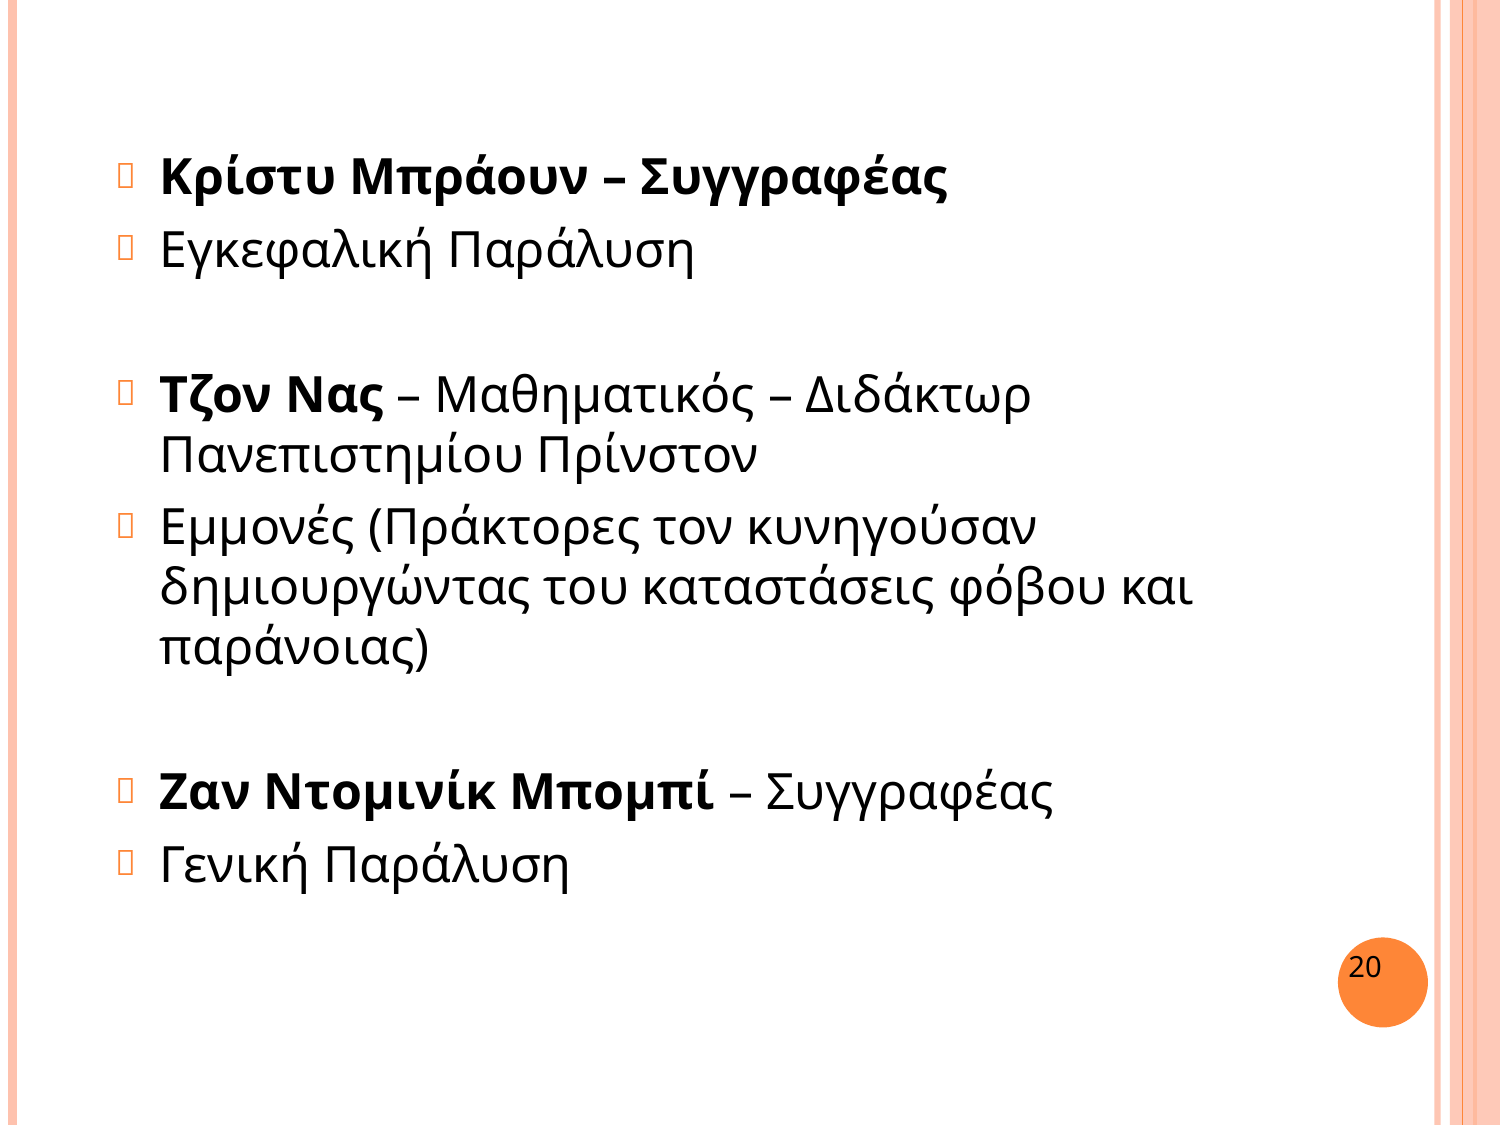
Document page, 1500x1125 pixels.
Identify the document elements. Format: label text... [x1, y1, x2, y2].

list Κρίστυ Μπράουν – Συγγραφέας Εγκεφαλική Παράλυση Τζον Νας – Μαθηματικός – Διδάκτωρ Πανεπιστημίου Πρίνστον Εμμονές (Πράκτορες τον κυνηγούσαν δημιουργώντας του καταστάσεις φόβου και παράνοιας) Ζαν Ντομινίκ Μπομπί – Συγγραφέας Γενική Παράλυση [100, 137, 1326, 937]
slide_number <αριθμός> [1333, 940, 1434, 1027]
